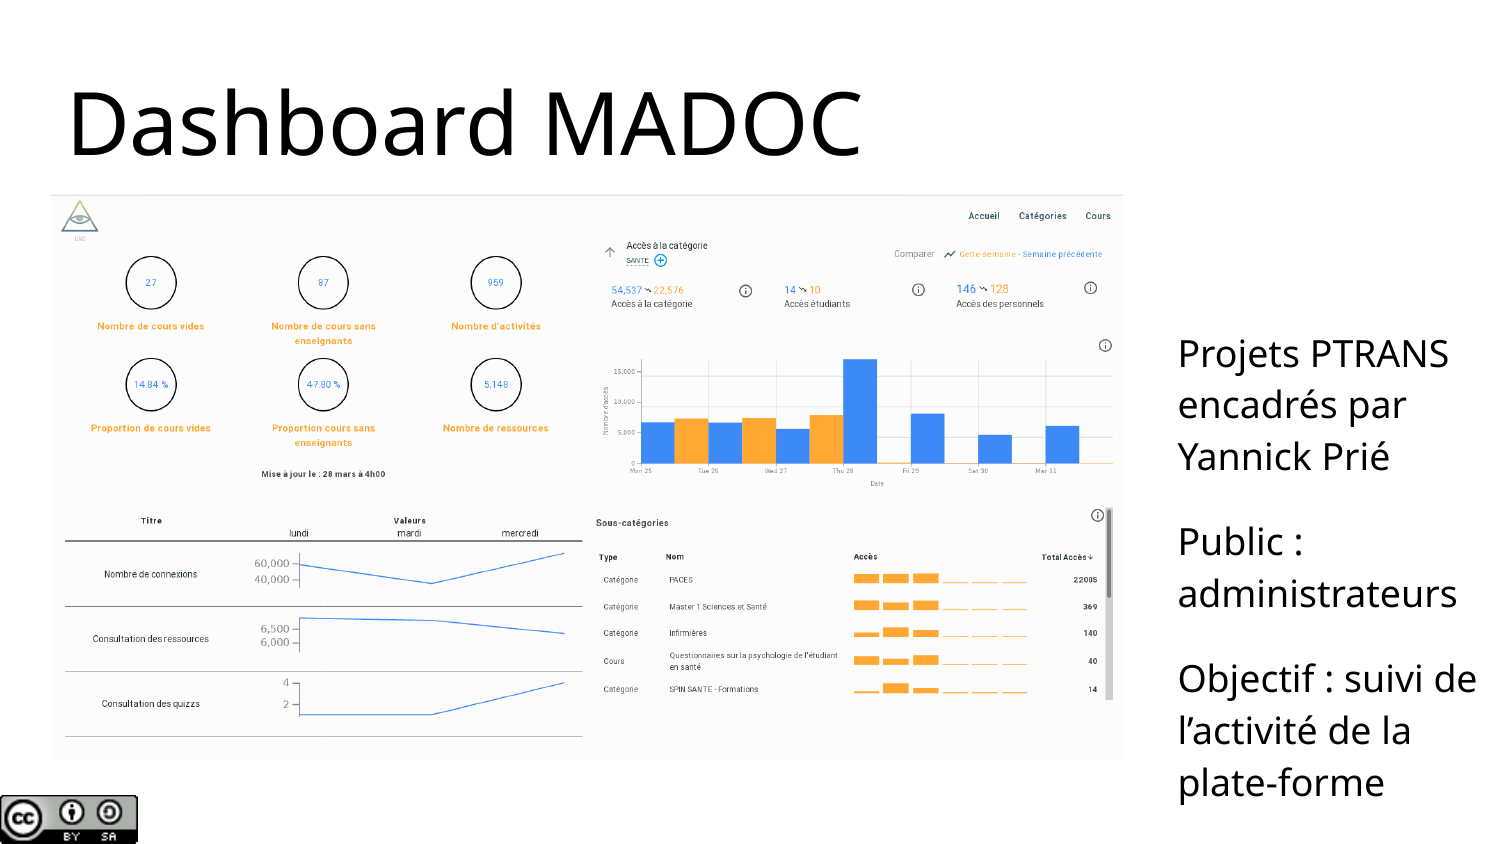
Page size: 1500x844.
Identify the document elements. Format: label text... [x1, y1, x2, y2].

picture [51, 194, 1123, 761]
title Dashboard MADOC [51, 51, 1449, 189]
list Projets PTRANS encadrés par Yannick Prié Public : administrateurs Objectif : suivi de l’activité de la plate-forme [1162, 258, 1500, 819]
picture [0, 795, 138, 844]
